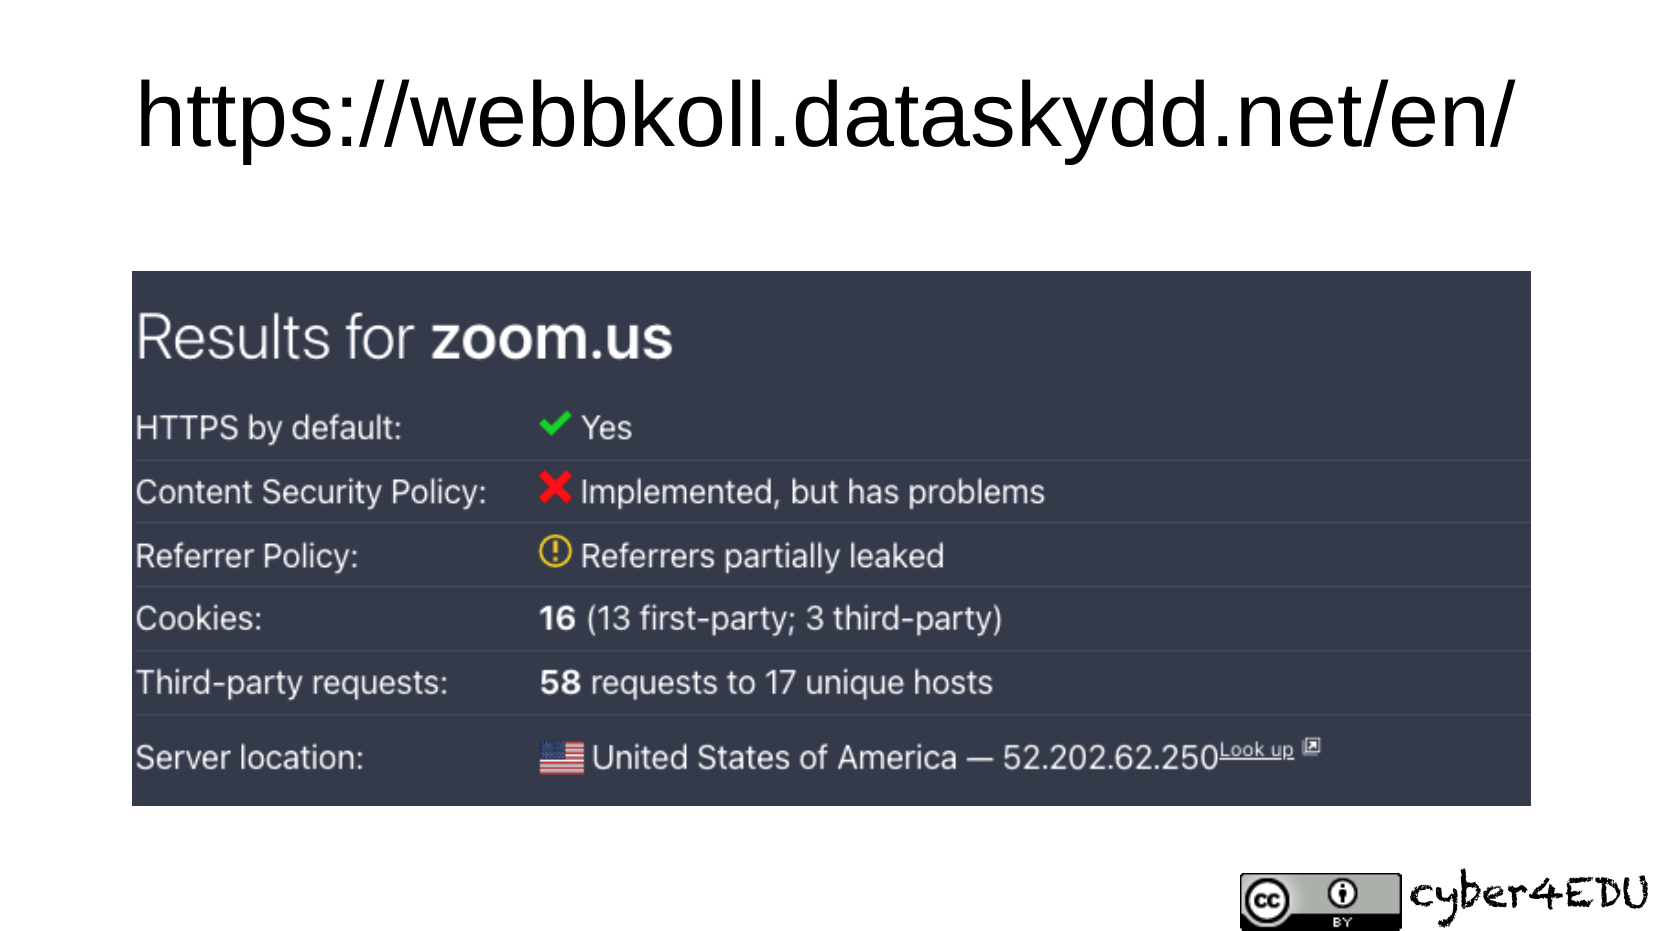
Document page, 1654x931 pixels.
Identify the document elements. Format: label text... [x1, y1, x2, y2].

title https://webbkoll.dataskydd.net/en/ [82, 37, 1571, 193]
picture [132, 271, 1531, 806]
picture [1410, 868, 1648, 928]
picture [1240, 873, 1402, 931]
